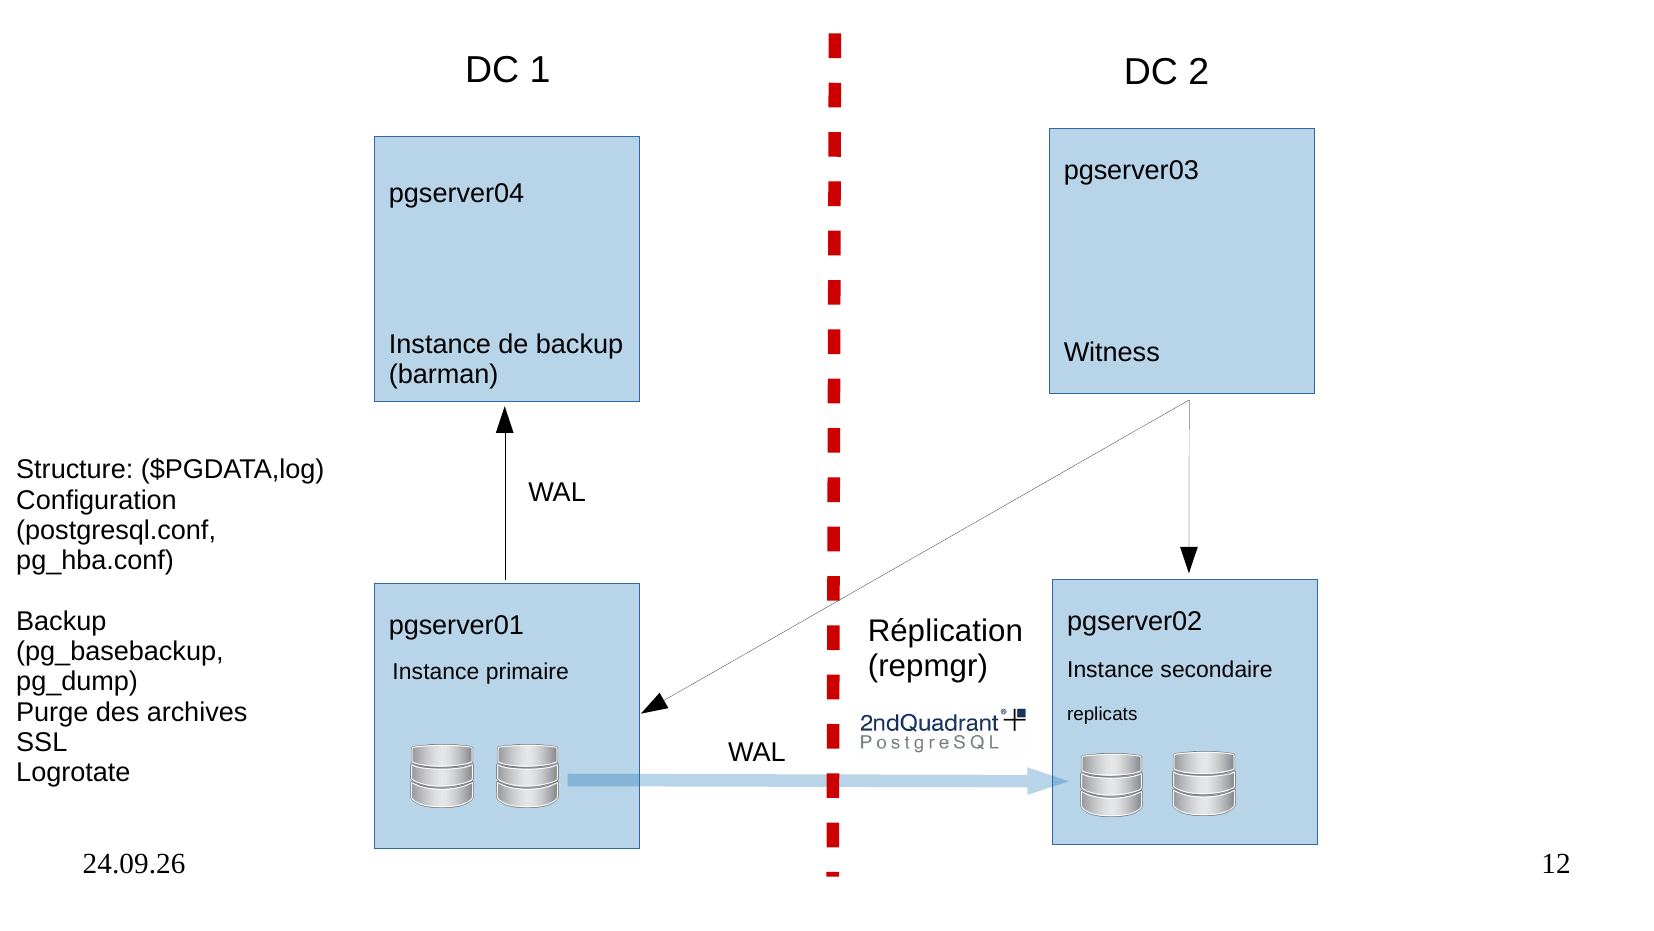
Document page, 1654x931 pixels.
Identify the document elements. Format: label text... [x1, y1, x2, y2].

text_box WAL [513, 469, 653, 546]
picture [853, 705, 1031, 755]
text_box pgserver01 [374, 583, 640, 849]
text_box DC 2 [1109, 42, 1307, 100]
text_box Instance primaire [377, 651, 590, 734]
text_box WAL [713, 729, 853, 805]
picture [410, 744, 474, 808]
text_box DC 1 [450, 41, 649, 99]
text_box pgserver02 [1052, 579, 1318, 845]
text_box pgserver04 Instance de backup (barman) [374, 136, 640, 402]
text_box pgserver03 Witness [1049, 128, 1315, 394]
text_box Instance secondaire replicats [1052, 649, 1303, 758]
picture [496, 744, 559, 808]
text_box Structure: ($PGDATA,log) Configuration (postgresql.conf, pg_hba.conf) Backup (pg_basebackup, pg_dump) Purge des archives SSL Logrotate [1, 447, 370, 916]
picture [1172, 758, 1236, 816]
text_box Réplication (repmgr) [853, 606, 1052, 706]
picture [1080, 758, 1143, 817]
